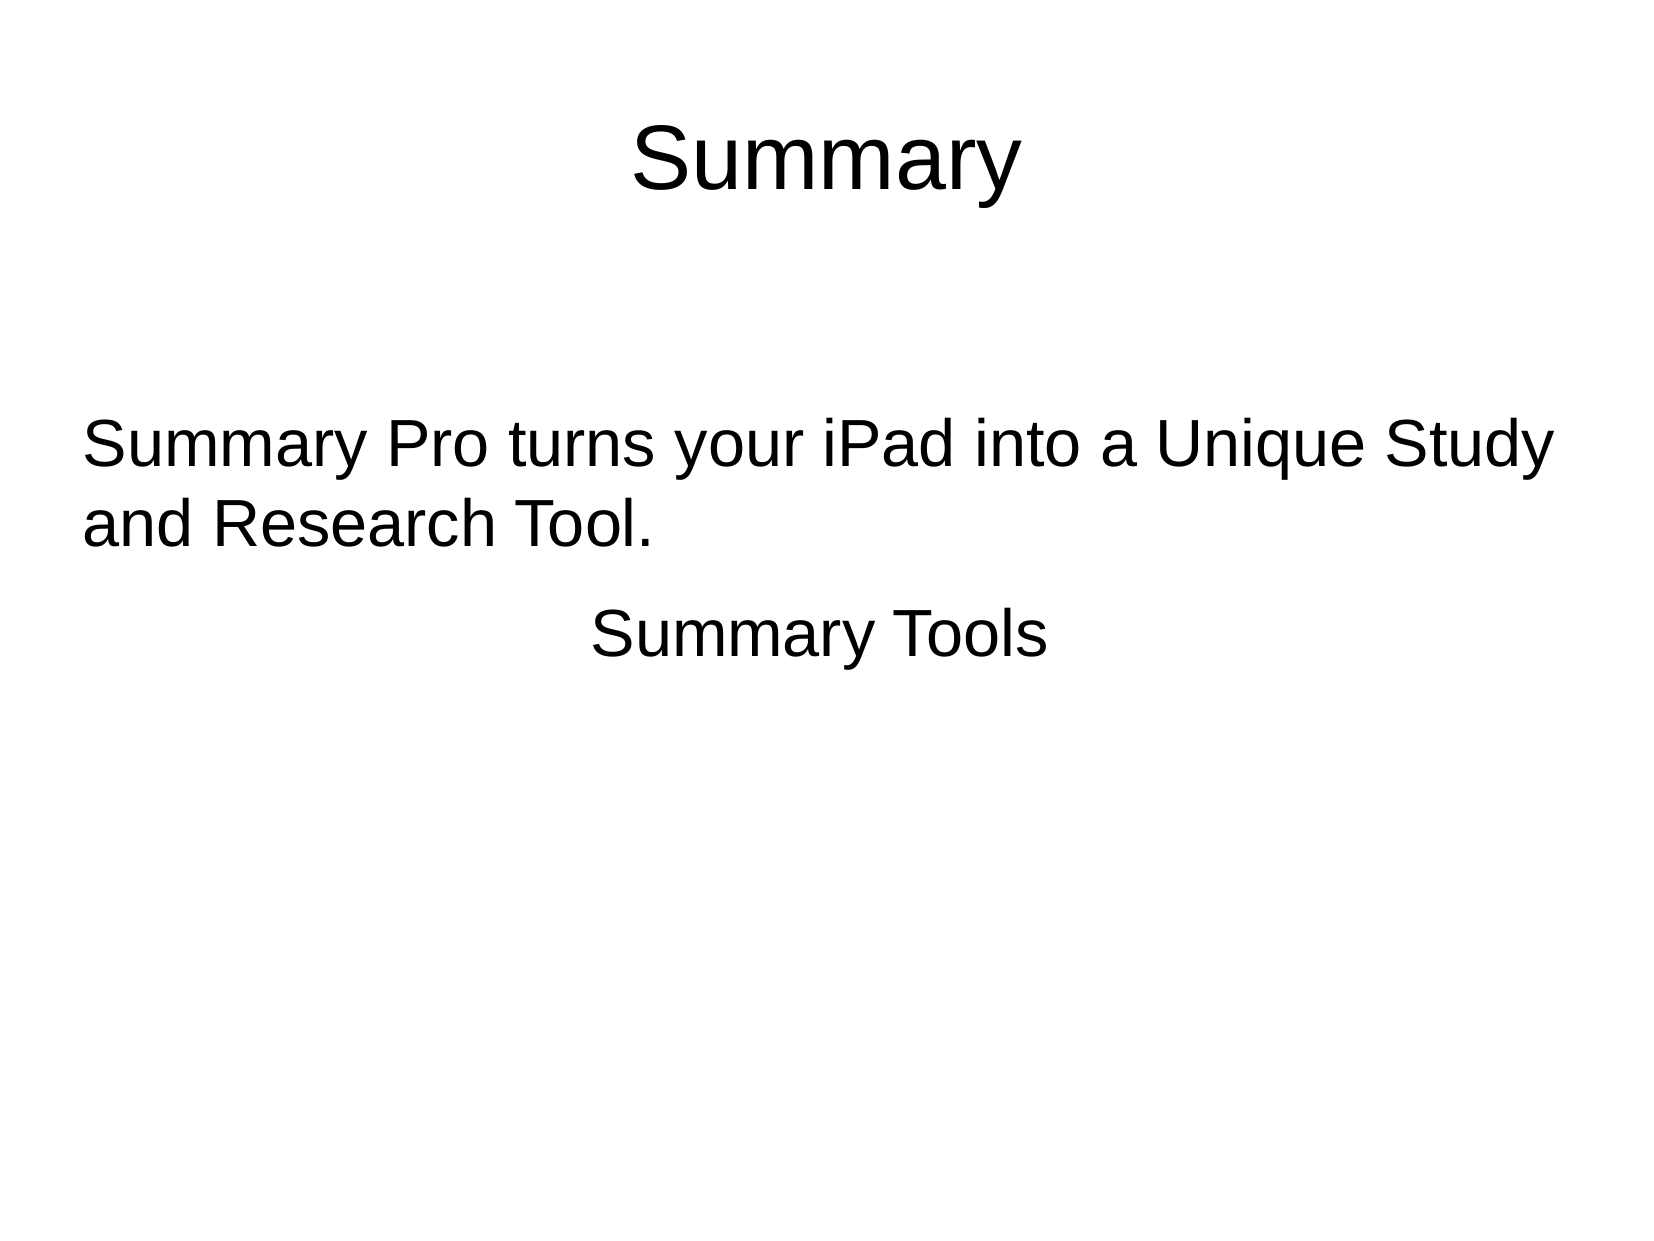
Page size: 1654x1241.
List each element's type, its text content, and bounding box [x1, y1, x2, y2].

list Summary Pro turns your iPad into a Unique Study and Research Tool. Summary Tools [82, 290, 1571, 1010]
title Summary [82, 49, 1571, 257]
